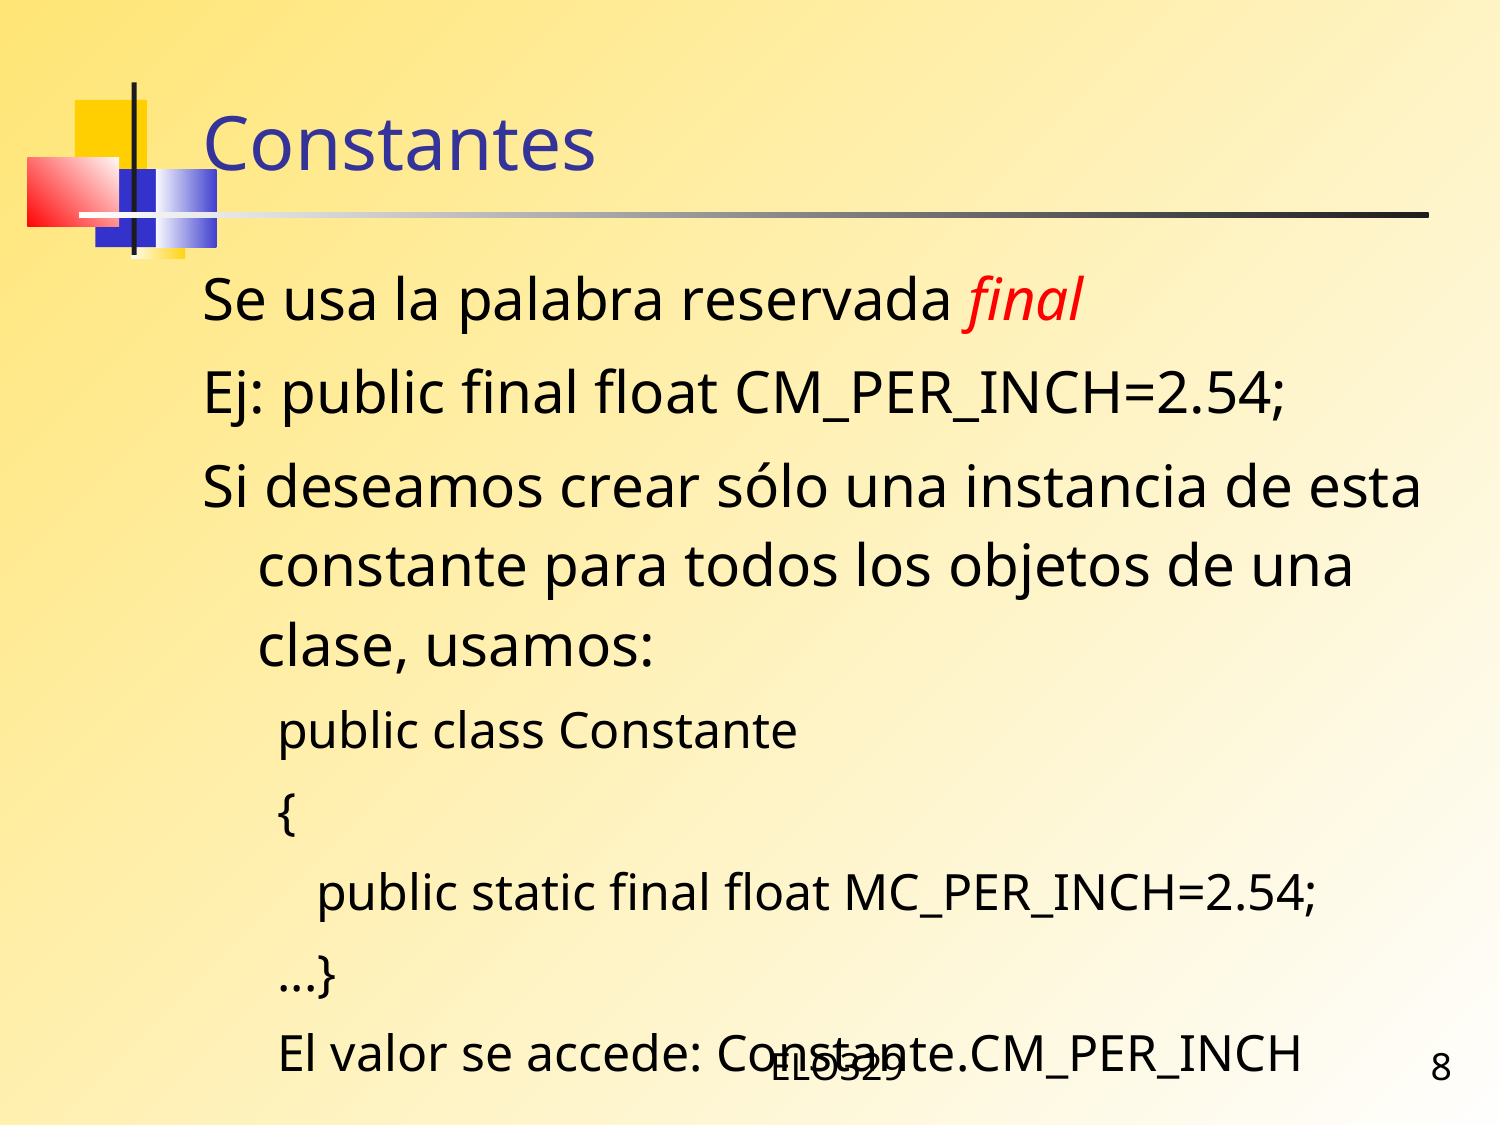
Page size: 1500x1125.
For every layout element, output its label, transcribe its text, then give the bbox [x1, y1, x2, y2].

title Constantes [187, 37, 1466, 201]
list Se usa la palabra reservada final Ej: public final float CM_PER_INCH=2.54; Si deseamos crear sólo una instancia de esta constante para todos los objetos de una clase, usamos: public class Constante { public static final float MC_PER_INCH=2.54; ...} El valor se accede: Constante.CM_PER_INCH [187, 249, 1463, 1013]
